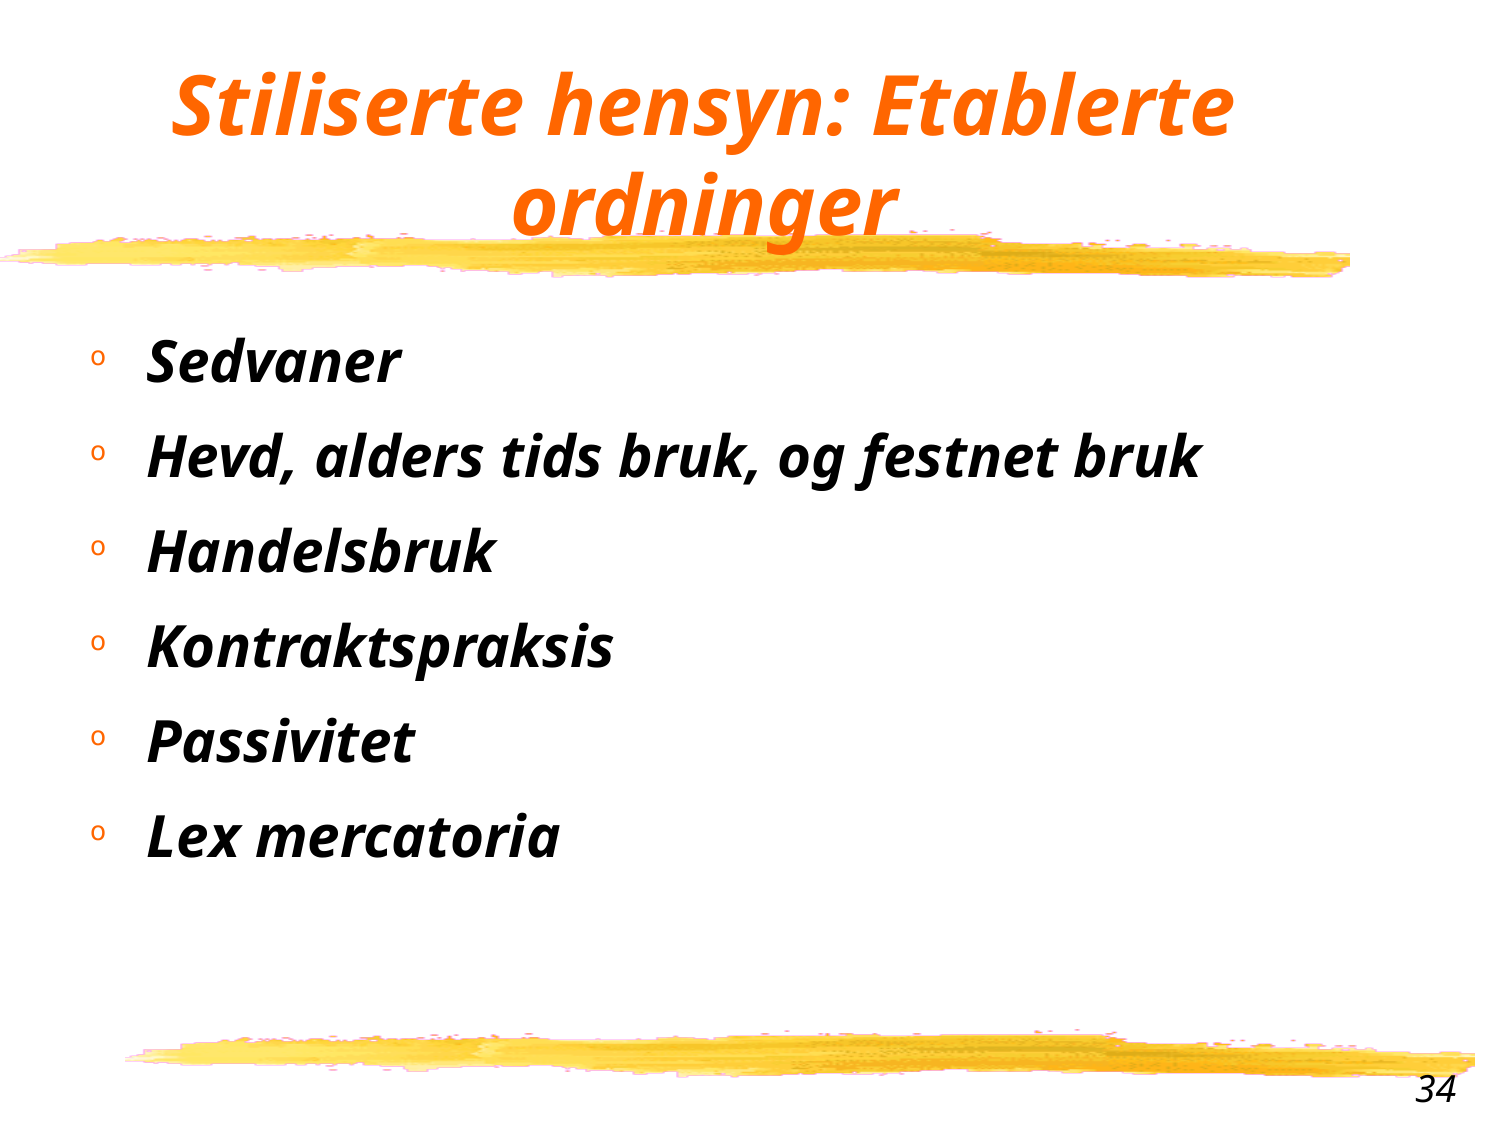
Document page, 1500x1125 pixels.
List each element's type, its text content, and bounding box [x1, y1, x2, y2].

picture [125, 1024, 1475, 1088]
picture [0, 224, 1350, 288]
list Sedvaner Hevd, alders tids bruk, og festnet bruk Handelsbruk Kontraktspraksis Passivitet Lex mercatoria [75, 309, 1417, 1000]
slide_number <number> [1400, 1050, 1500, 1125]
title Stiliserte hensyn: Etablerte ordninger [66, 37, 1342, 225]
